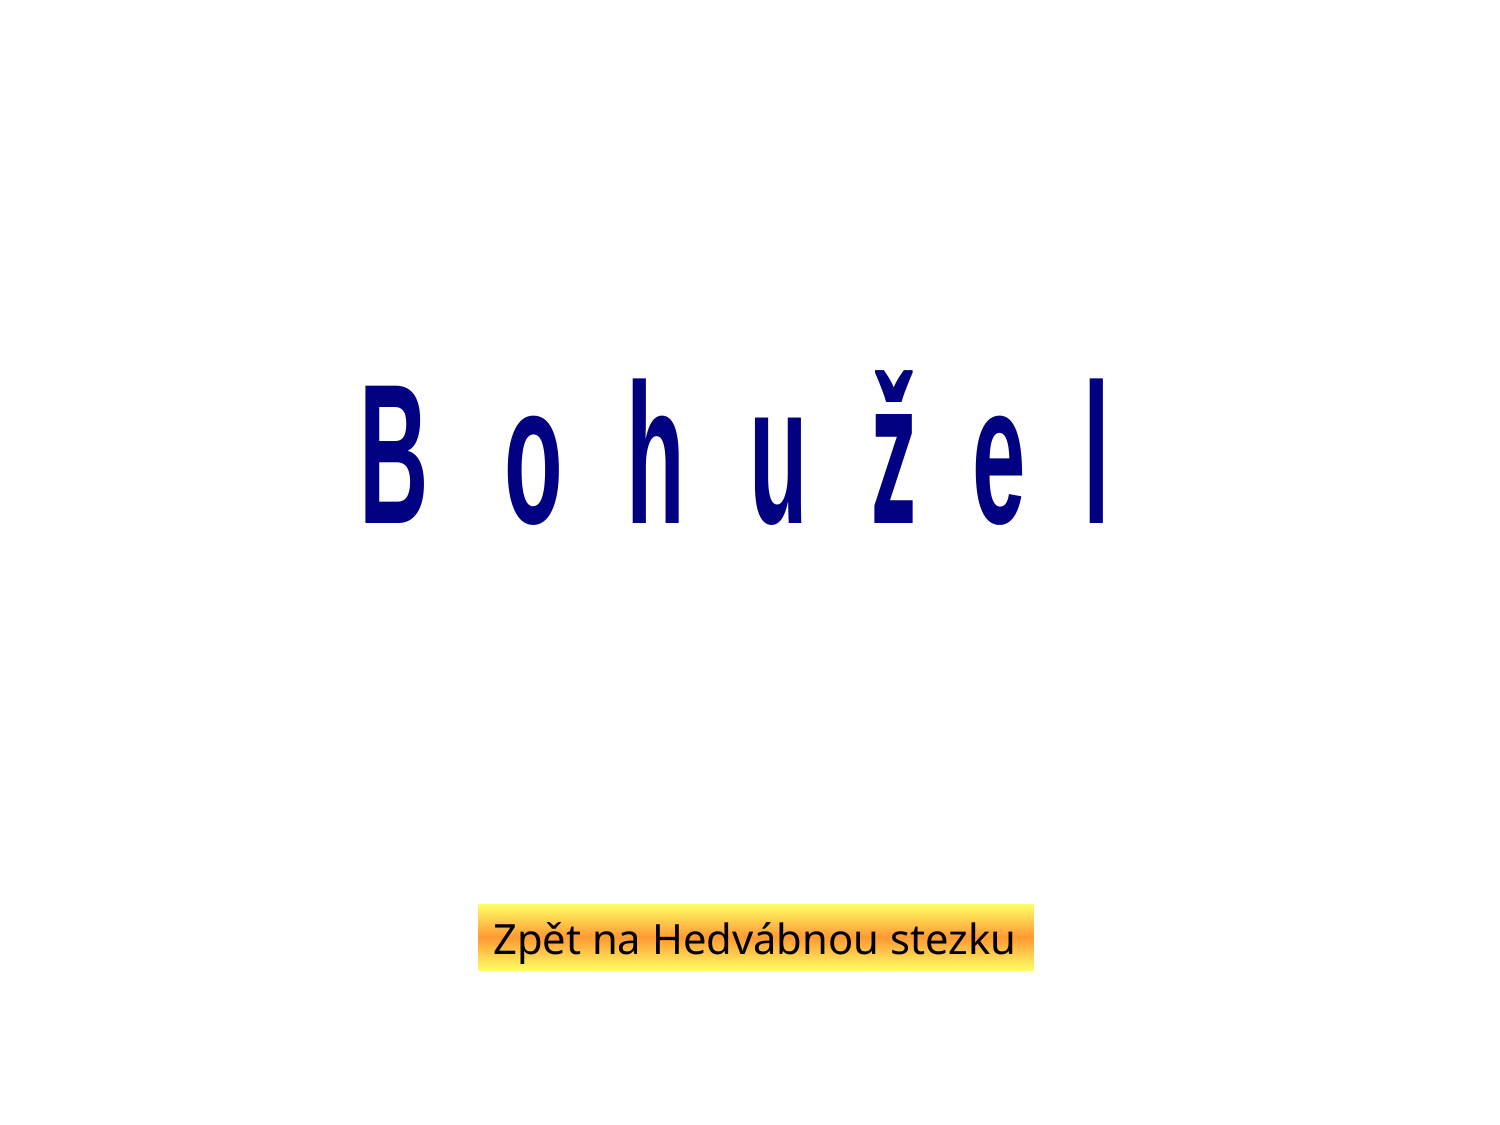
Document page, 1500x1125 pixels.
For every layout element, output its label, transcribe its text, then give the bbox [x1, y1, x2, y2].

text_box Zpět na Hedvábnou stezku [478, 904, 1034, 971]
picture [261, 324, 1241, 582]
